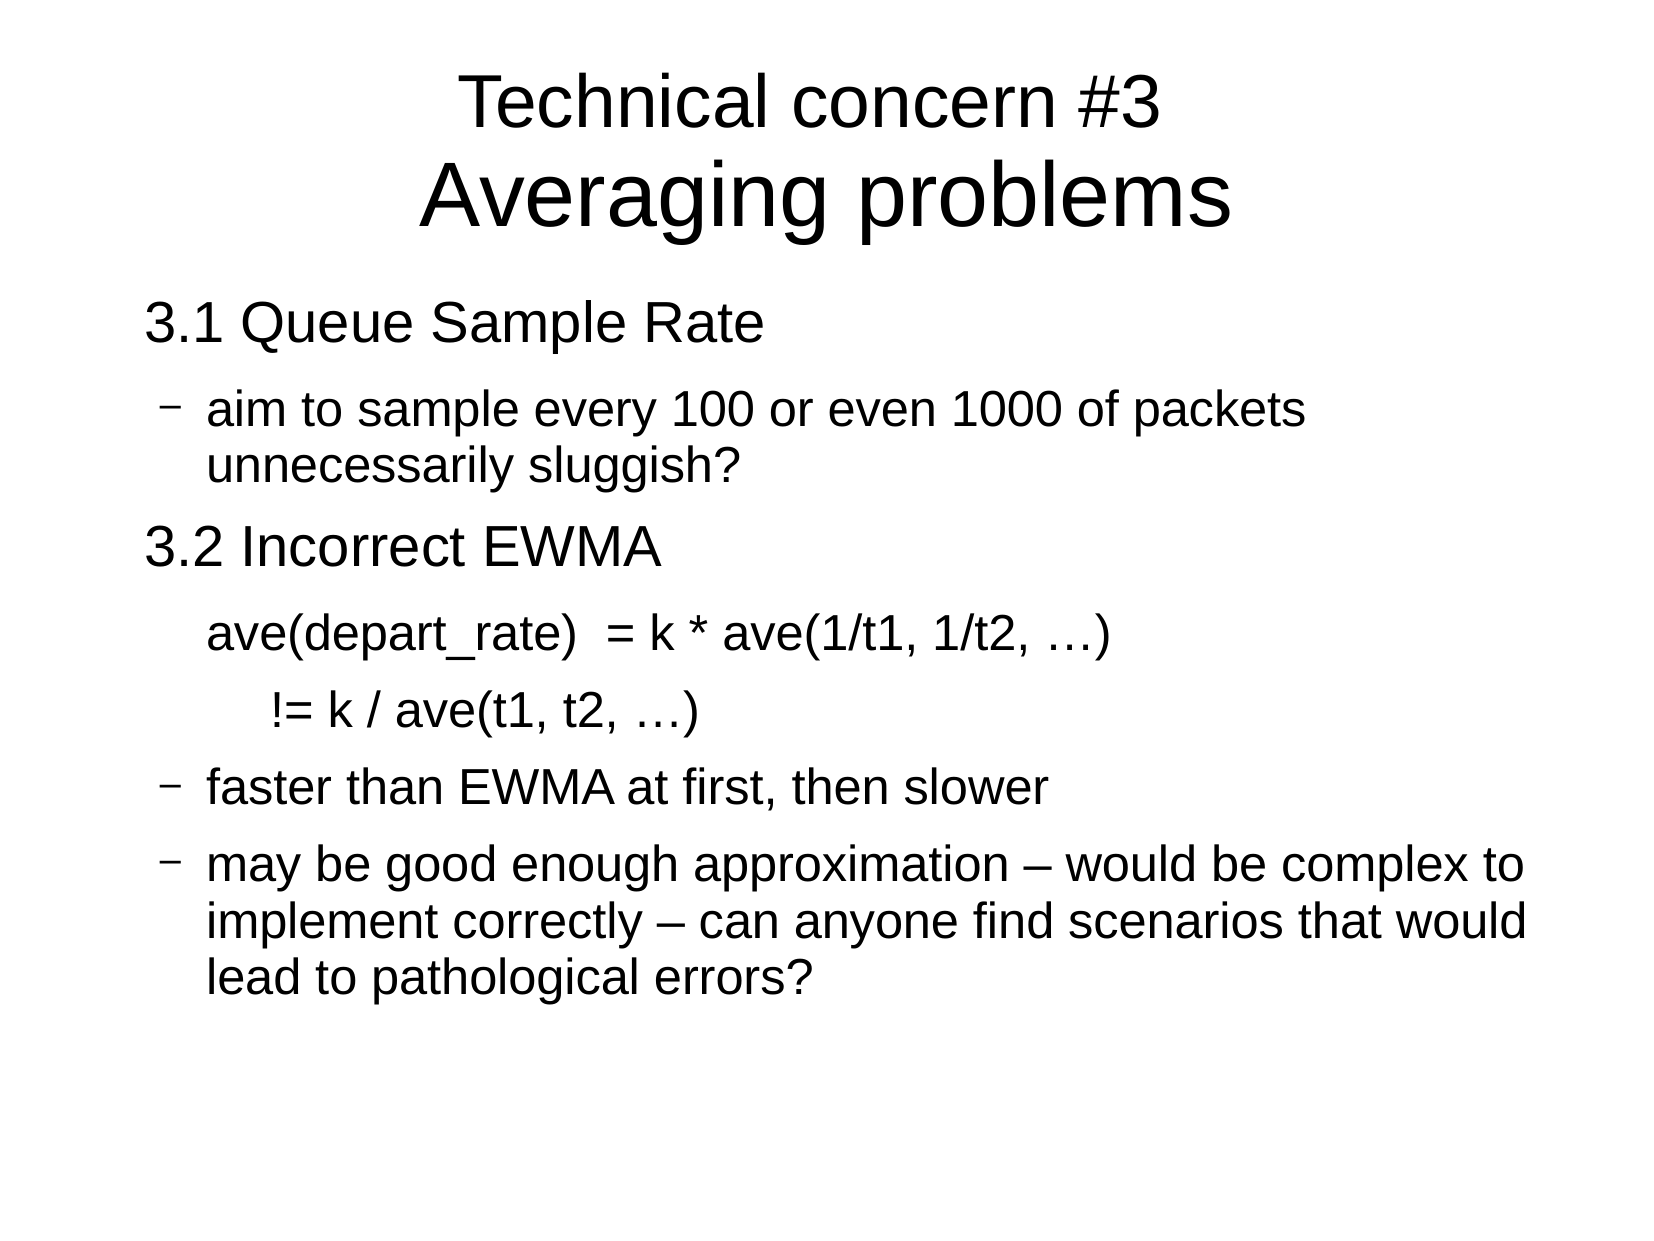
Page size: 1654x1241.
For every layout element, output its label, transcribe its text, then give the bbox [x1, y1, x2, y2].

list 3.1 Queue Sample Rate aim to sample every 100 or even 1000 of packets unnecessarily sluggish? 3.2 Incorrect EWMA ave(depart_rate) = k * ave(1/t1, 1/t2, …) != k / ave(t1, t2, …) faster than EWMA at first, then slower may be good enough approximation – would be complex to implement correctly – can anyone find scenarios that would lead to pathological errors? [82, 290, 1571, 1010]
title Technical concern #3 Averaging problems [82, 49, 1571, 257]
